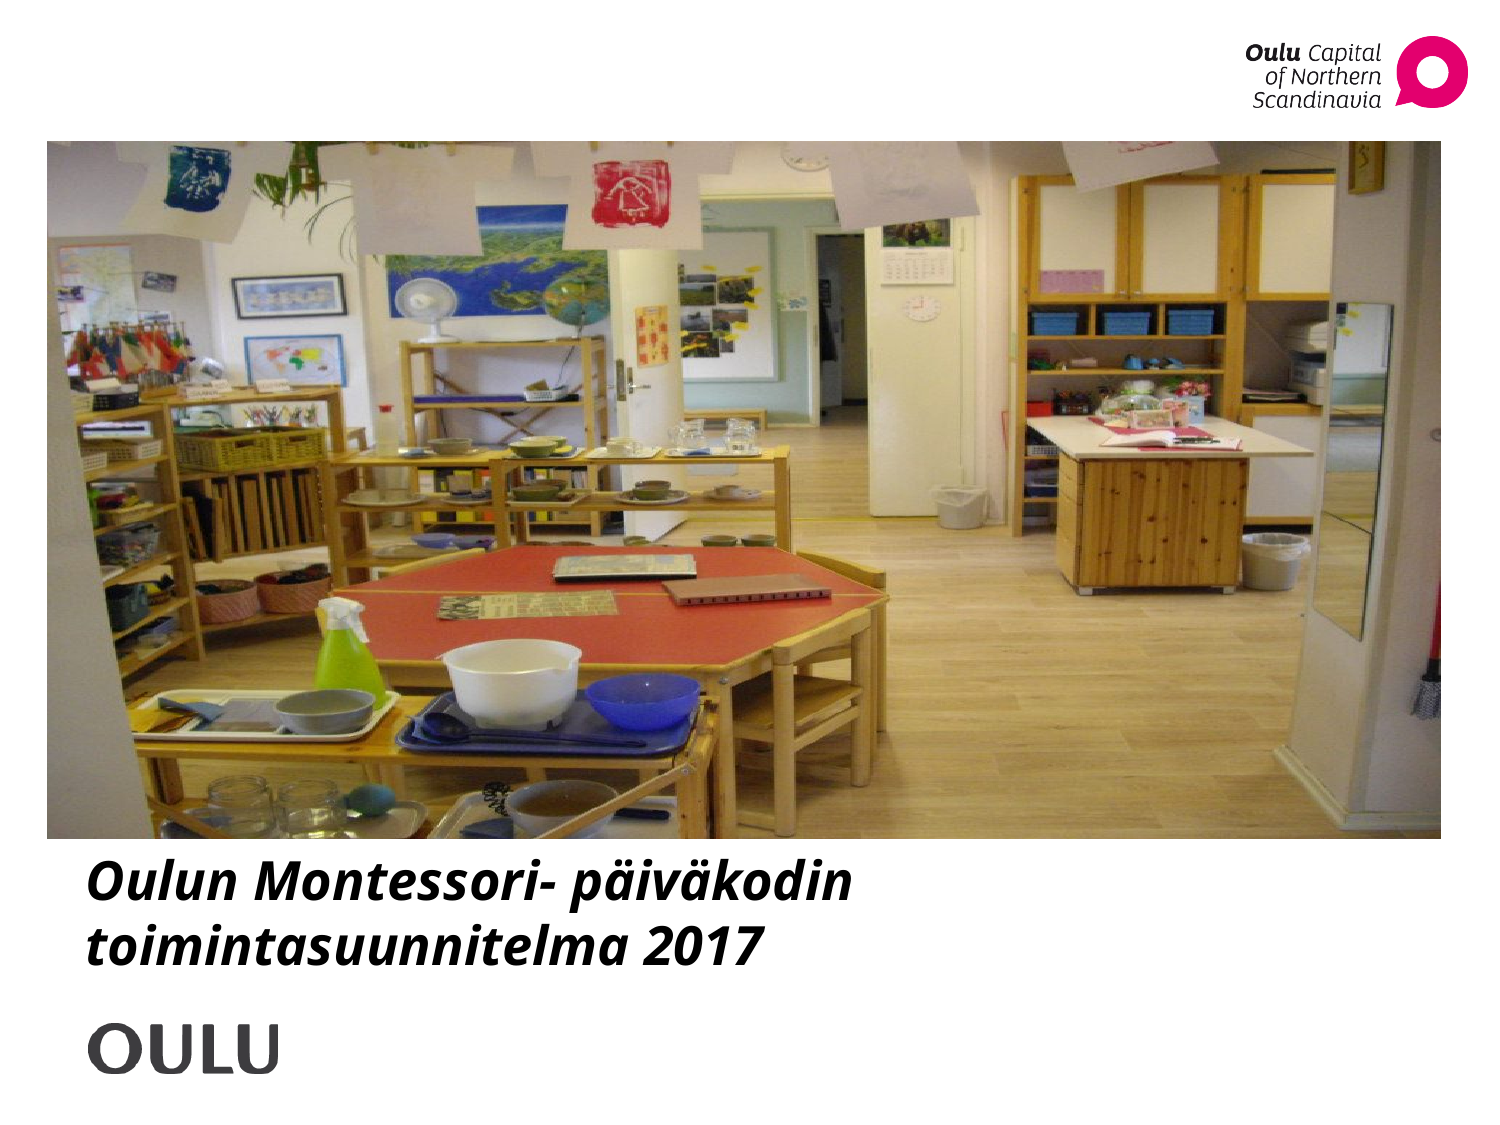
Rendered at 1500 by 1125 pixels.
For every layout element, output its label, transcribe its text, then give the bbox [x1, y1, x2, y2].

text_box Oulun Montessori- päiväkodin toimintasuunnitelma 2017 [70, 839, 1217, 993]
picture [47, 141, 1441, 839]
picture [88, 1023, 278, 1074]
picture [1246, 36, 1468, 108]
